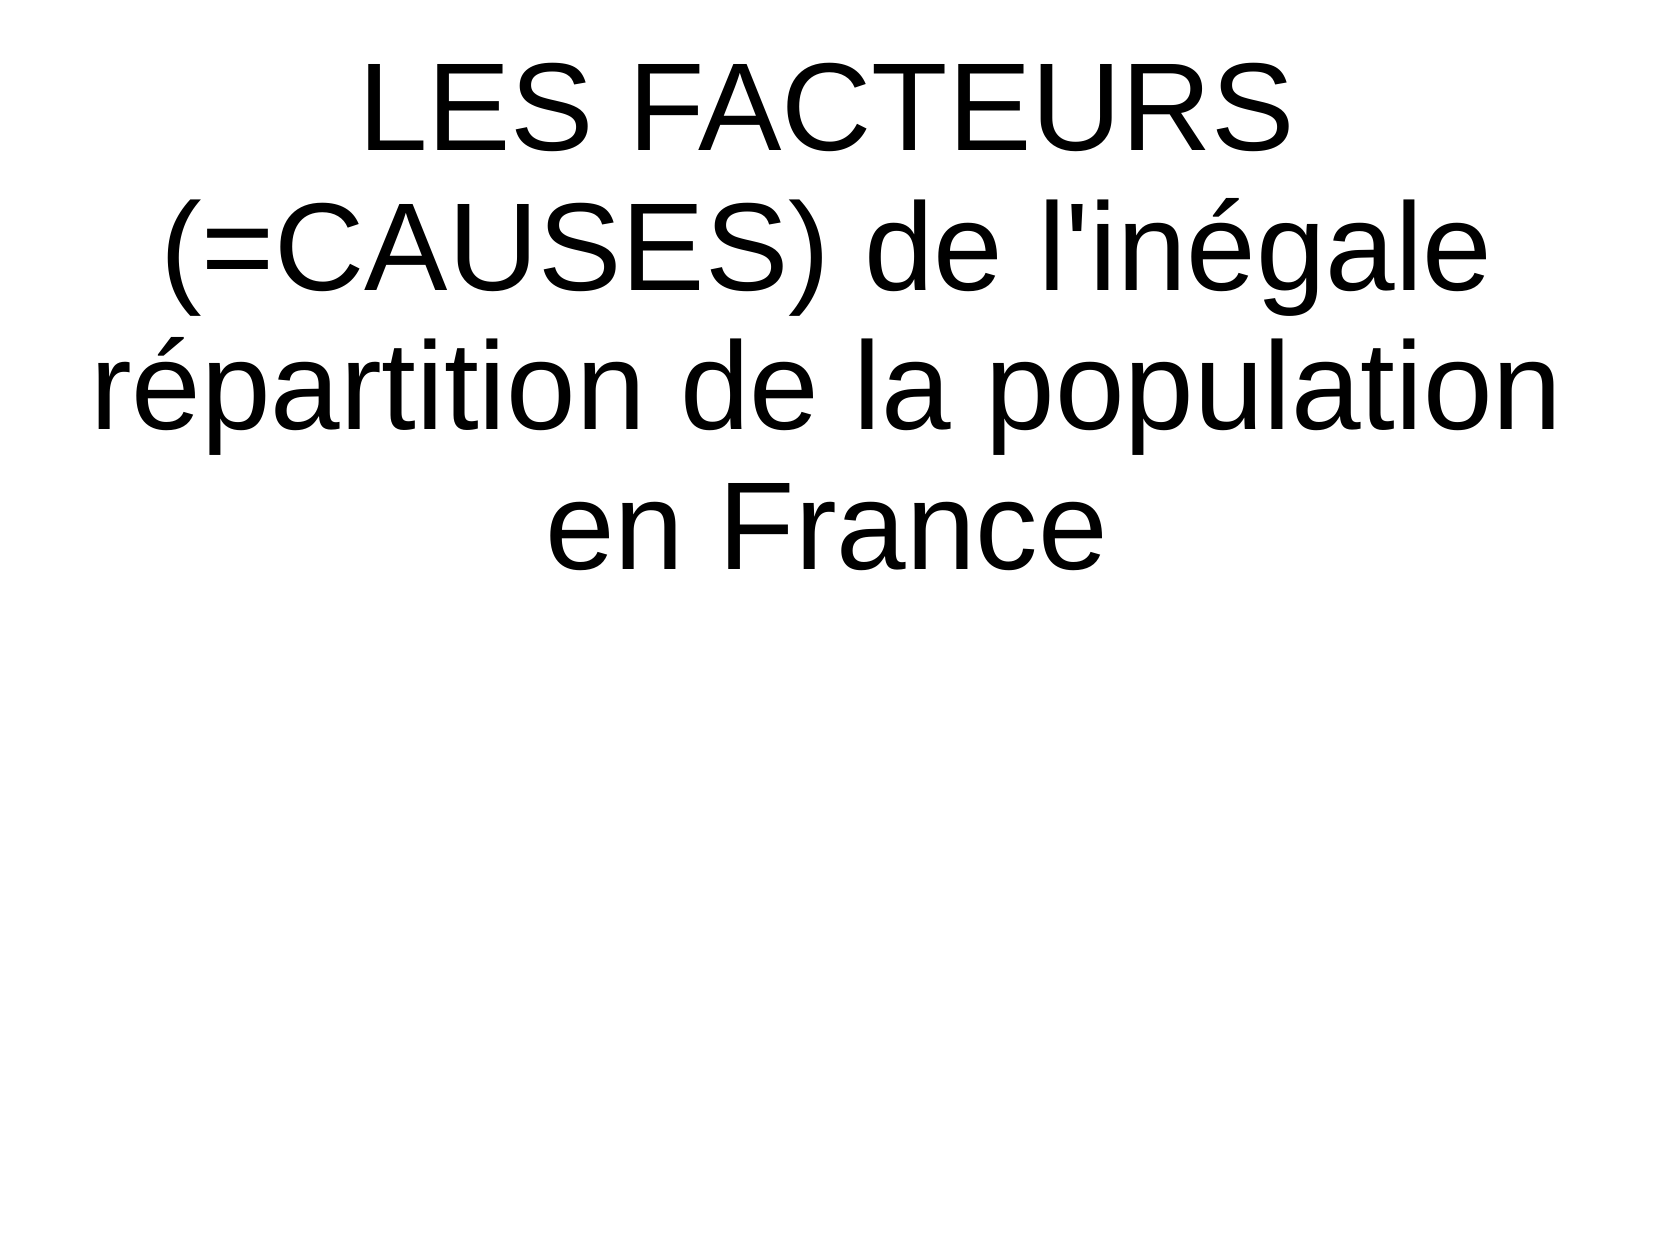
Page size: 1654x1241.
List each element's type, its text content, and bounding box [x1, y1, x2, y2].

text_box LES FACTEURS (=CAUSES) de l'inégale répartition de la population en France [59, 29, 1595, 604]
